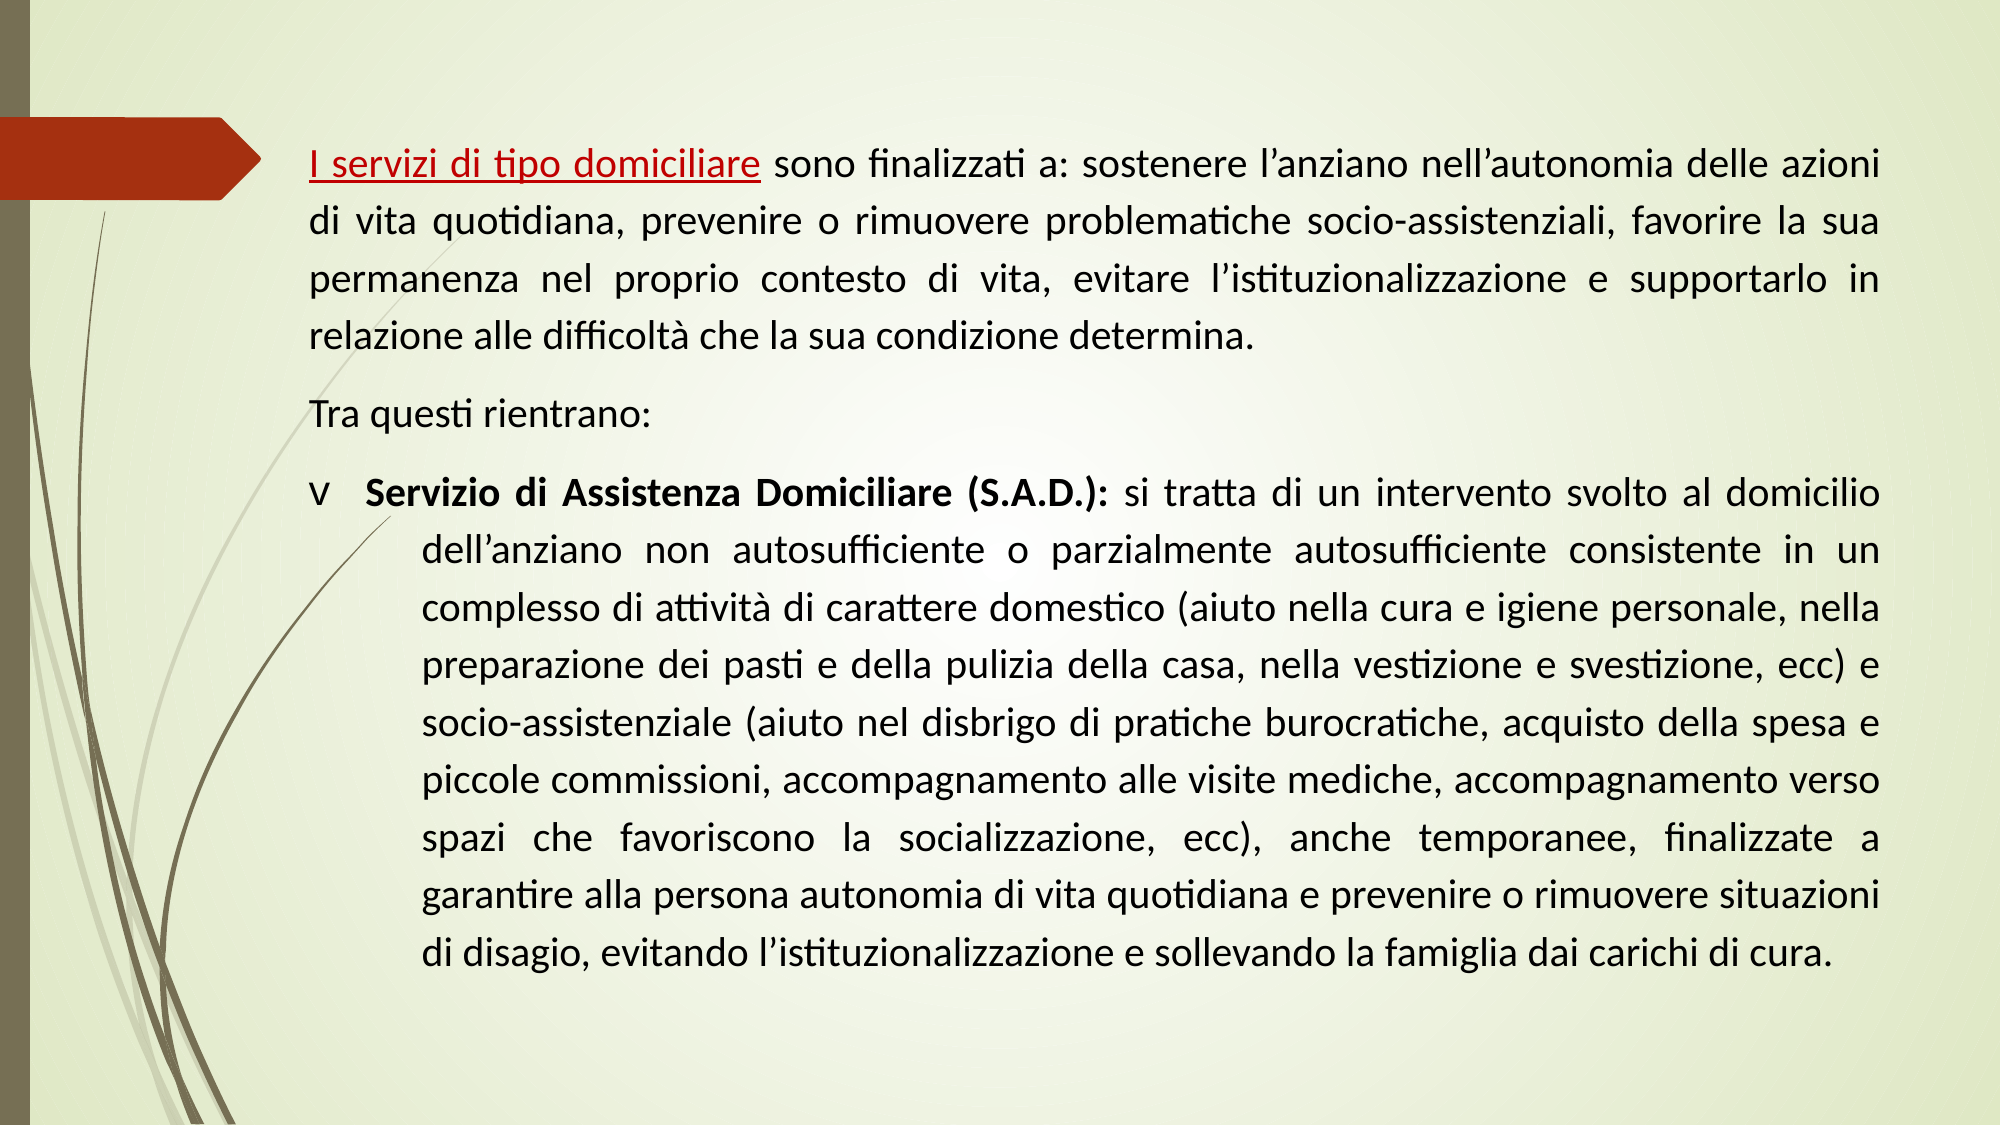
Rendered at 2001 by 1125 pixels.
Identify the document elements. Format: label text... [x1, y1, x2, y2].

text_box I servizi di tipo domiciliare sono finalizzati a: sostenere l’anziano nell’autonomia delle azioni di vita quotidiana, prevenire o rimuovere problematiche socio-assistenziali, favorire la sua permanenza nel proprio contesto di vita, evitare l’istituzionalizzazione e supportarlo in relazione alle difficoltà che la sua condizione determina. Tra questi rientrano: Servizio di Assistenza Domiciliare (S.A.D.): si tratta di un intervento svolto al domicilio dell’anziano non autosufficiente o parzialmente autosufficiente consistente in un complesso di attività di carattere domestico (aiuto nella cura e igiene personale, nella preparazione dei pasti e della pulizia della casa, nella vestizione e svestizione, ecc) e socio-assistenziale (aiuto nel disbrigo di pratiche burocratiche, acquisto della spesa e piccole commissioni, accompagnamento alle visite mediche, accompagnamento verso spazi che favoriscono la socializzazione, ecc), anche temporanee, finalizzate a garantire alla persona autonomia di vita quotidiana e prevenire o rimuovere situazioni di disagio, evitando l’istituzionalizzazione e sollevando la famiglia dai carichi di cura. [294, 120, 1897, 1098]
